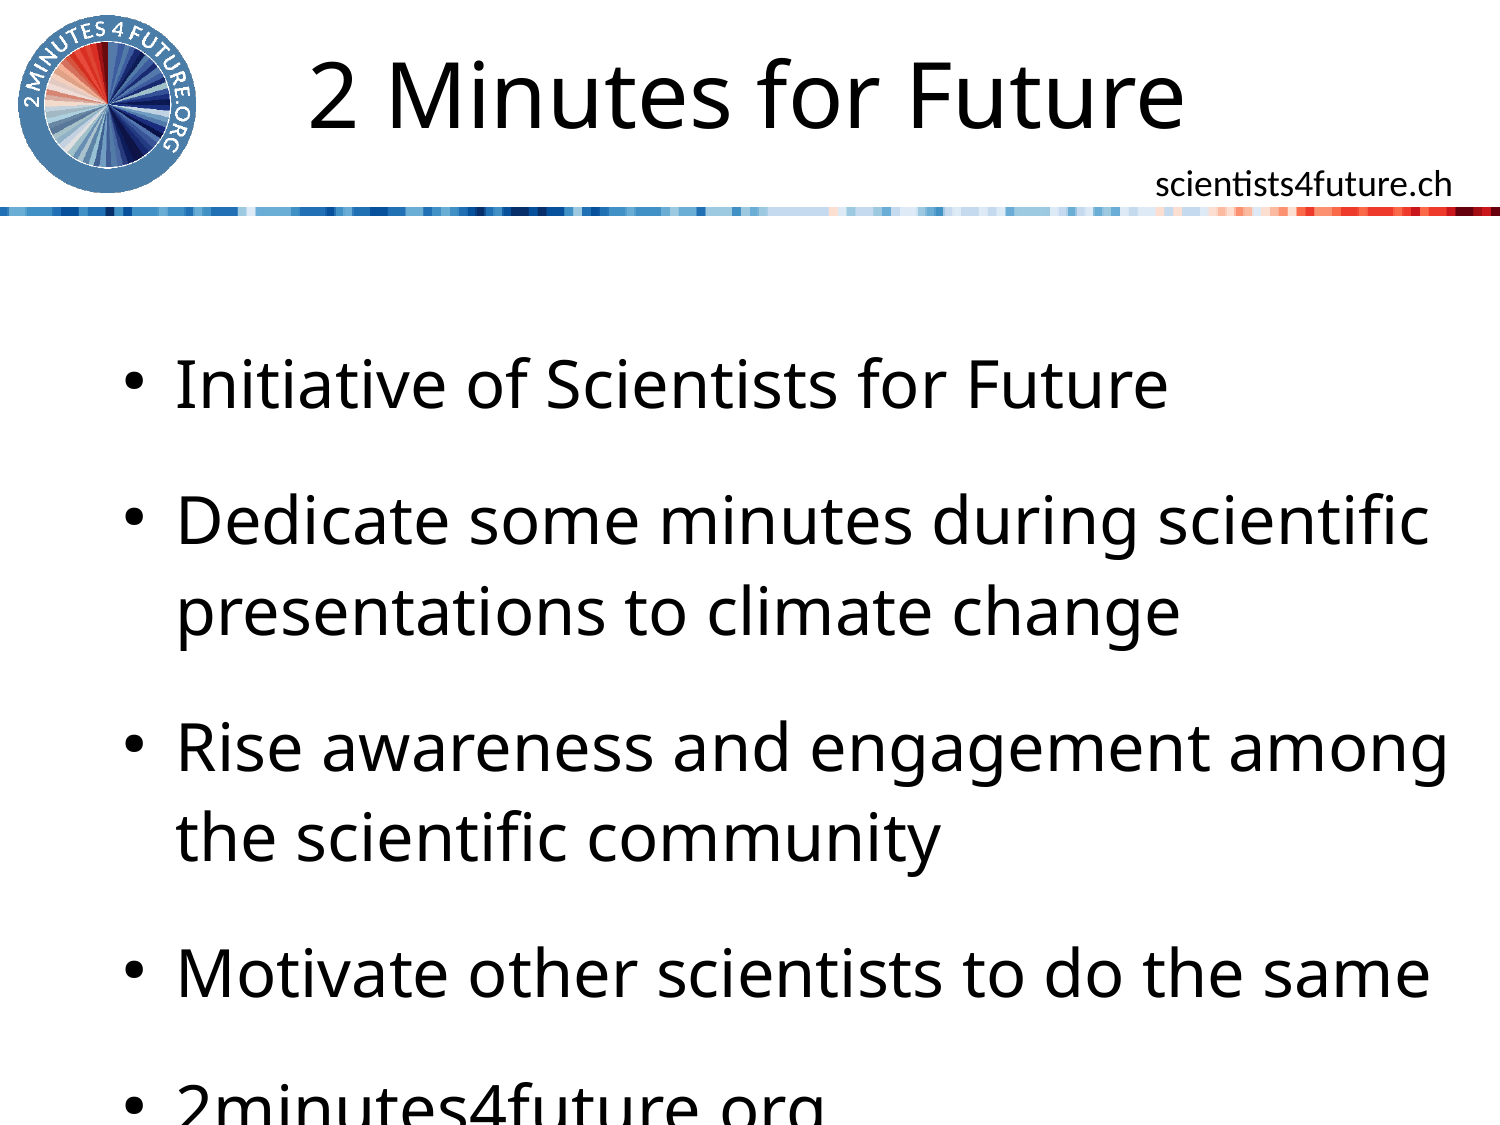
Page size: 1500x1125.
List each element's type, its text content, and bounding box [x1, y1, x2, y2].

text_box 2 Minutes for Future [293, 29, 1203, 155]
picture [18, 15, 196, 193]
picture [0, 207, 1500, 216]
text_box Initiative of Scientists for Future Dedicate some minutes during scientific presentations to climate change Rise awareness and engagement among the scientific community Motivate other scientists to do the same 2minutes4future.org [90, 329, 1500, 992]
